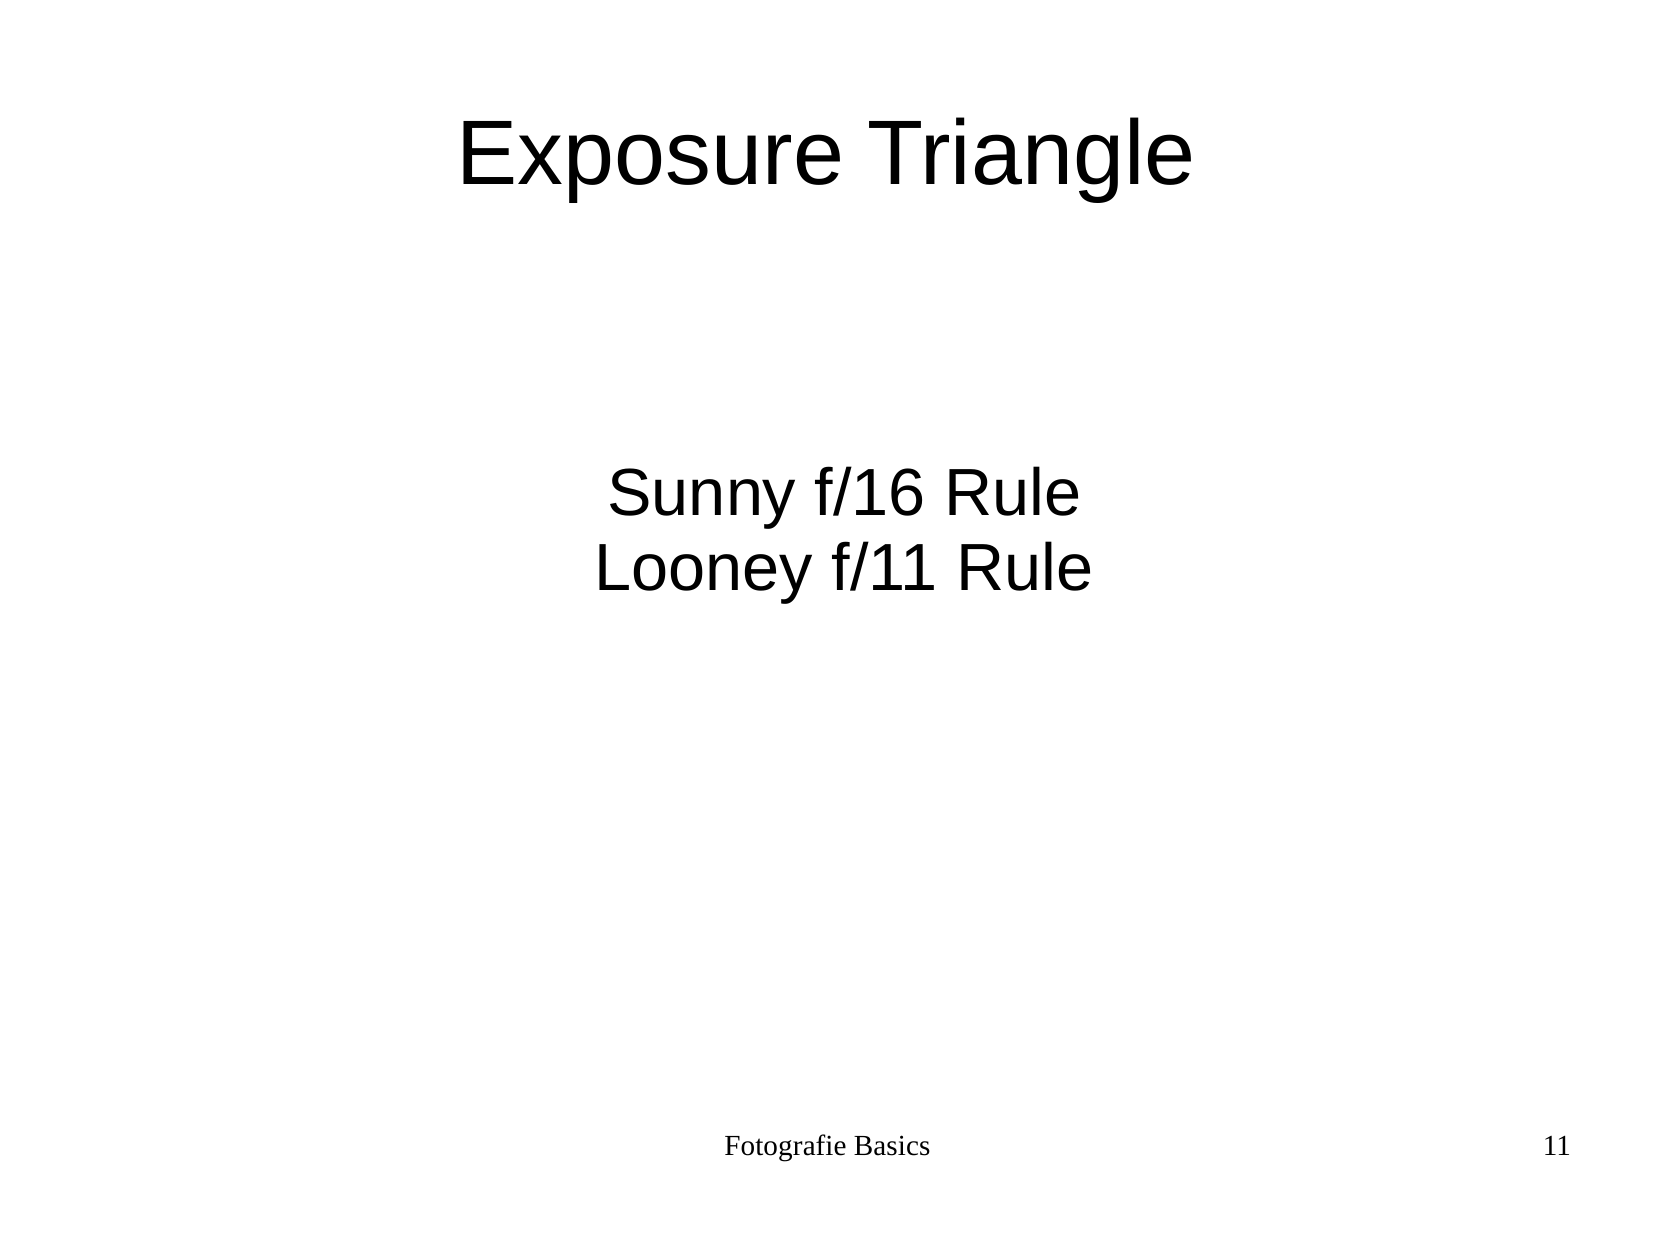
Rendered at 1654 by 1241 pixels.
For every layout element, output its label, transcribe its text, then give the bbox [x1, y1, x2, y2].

subtitle Sunny f/16 Rule Looney f/11 Rule [82, 49, 1571, 1010]
